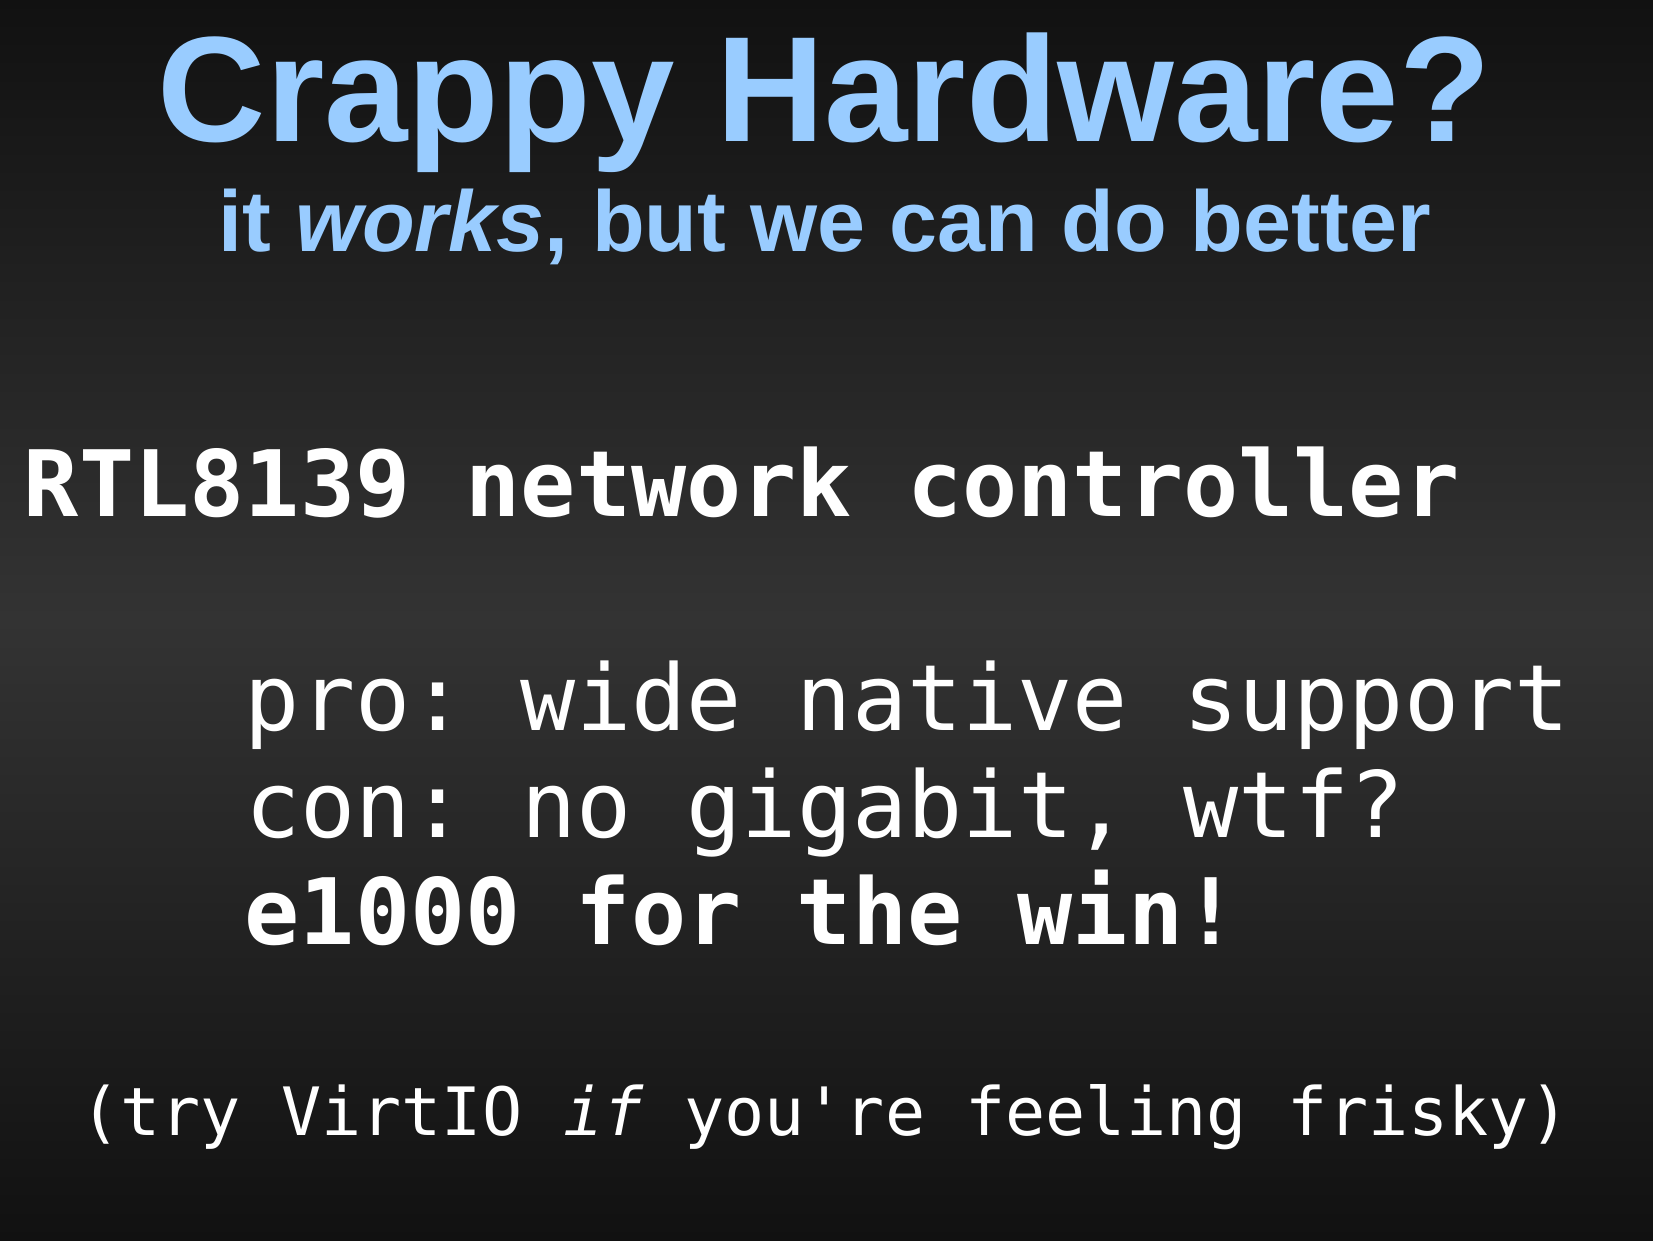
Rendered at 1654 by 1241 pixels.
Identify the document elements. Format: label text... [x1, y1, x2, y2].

title RTL8139 network controller pro: wide native support con: no gigabit, wtf? e1000 for the win! (try VirtIO if you're feeling frisky) [15, 275, 1636, 1201]
title Crappy Hardware? it works, but we can do better [0, 5, 1651, 271]
